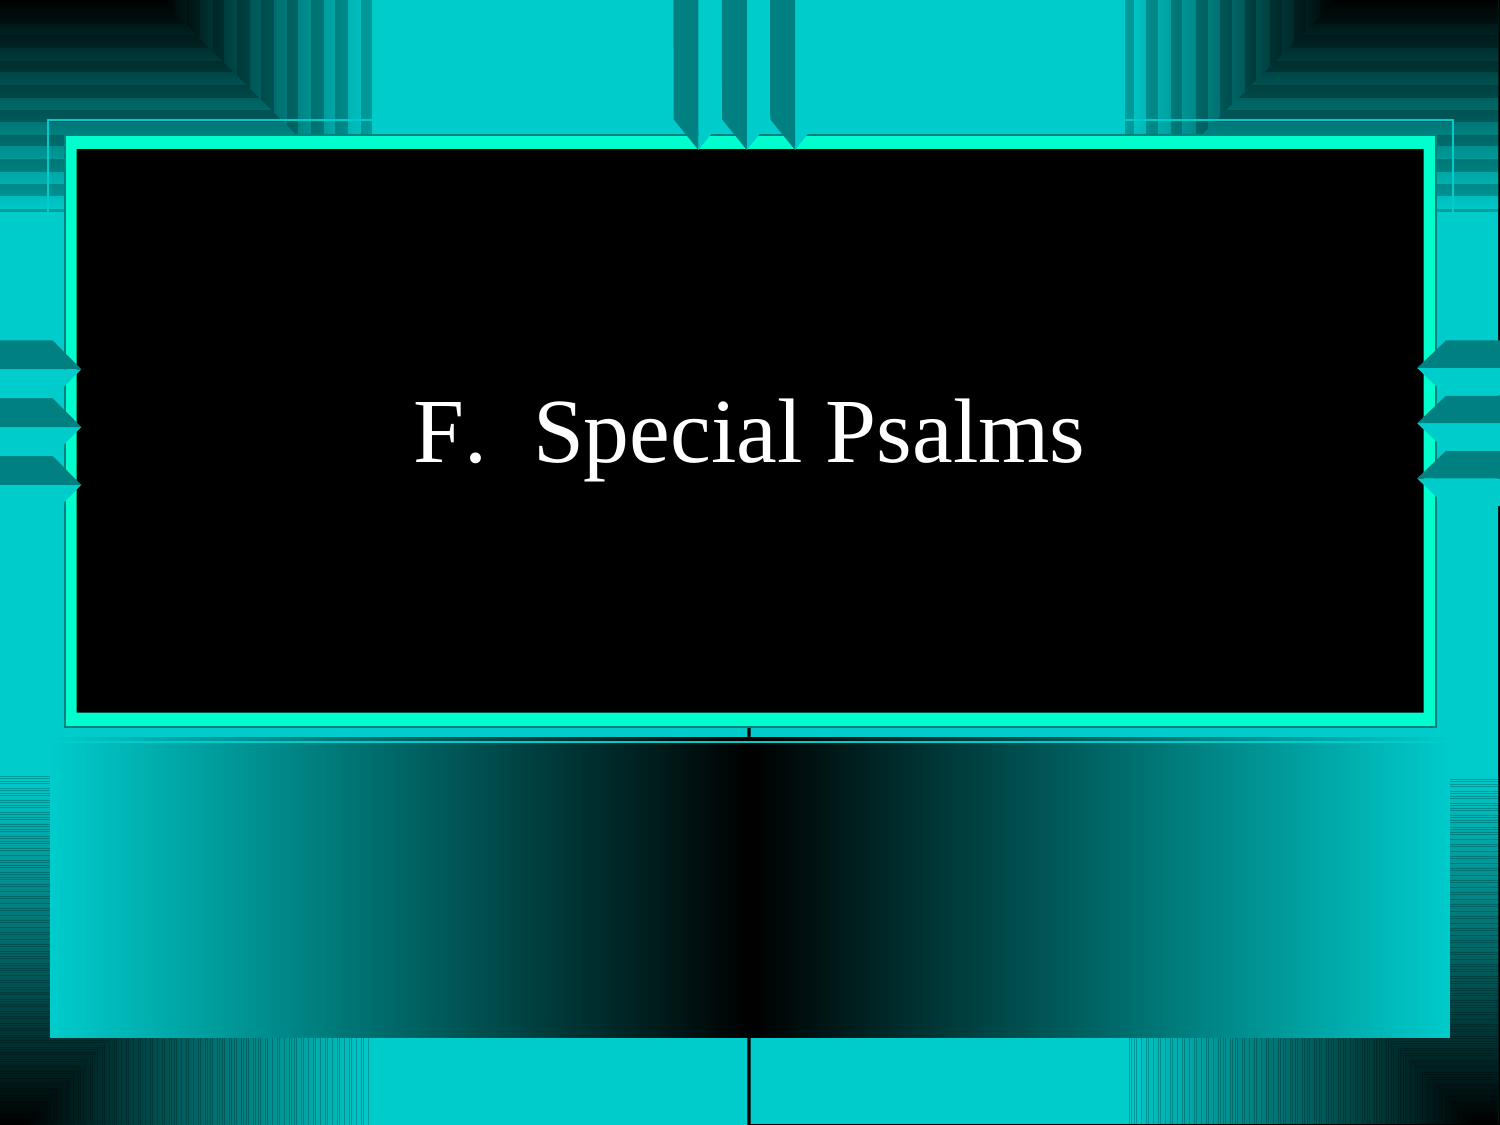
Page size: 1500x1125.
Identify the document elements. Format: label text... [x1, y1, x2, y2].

title F. Special Psalms [112, 337, 1388, 526]
